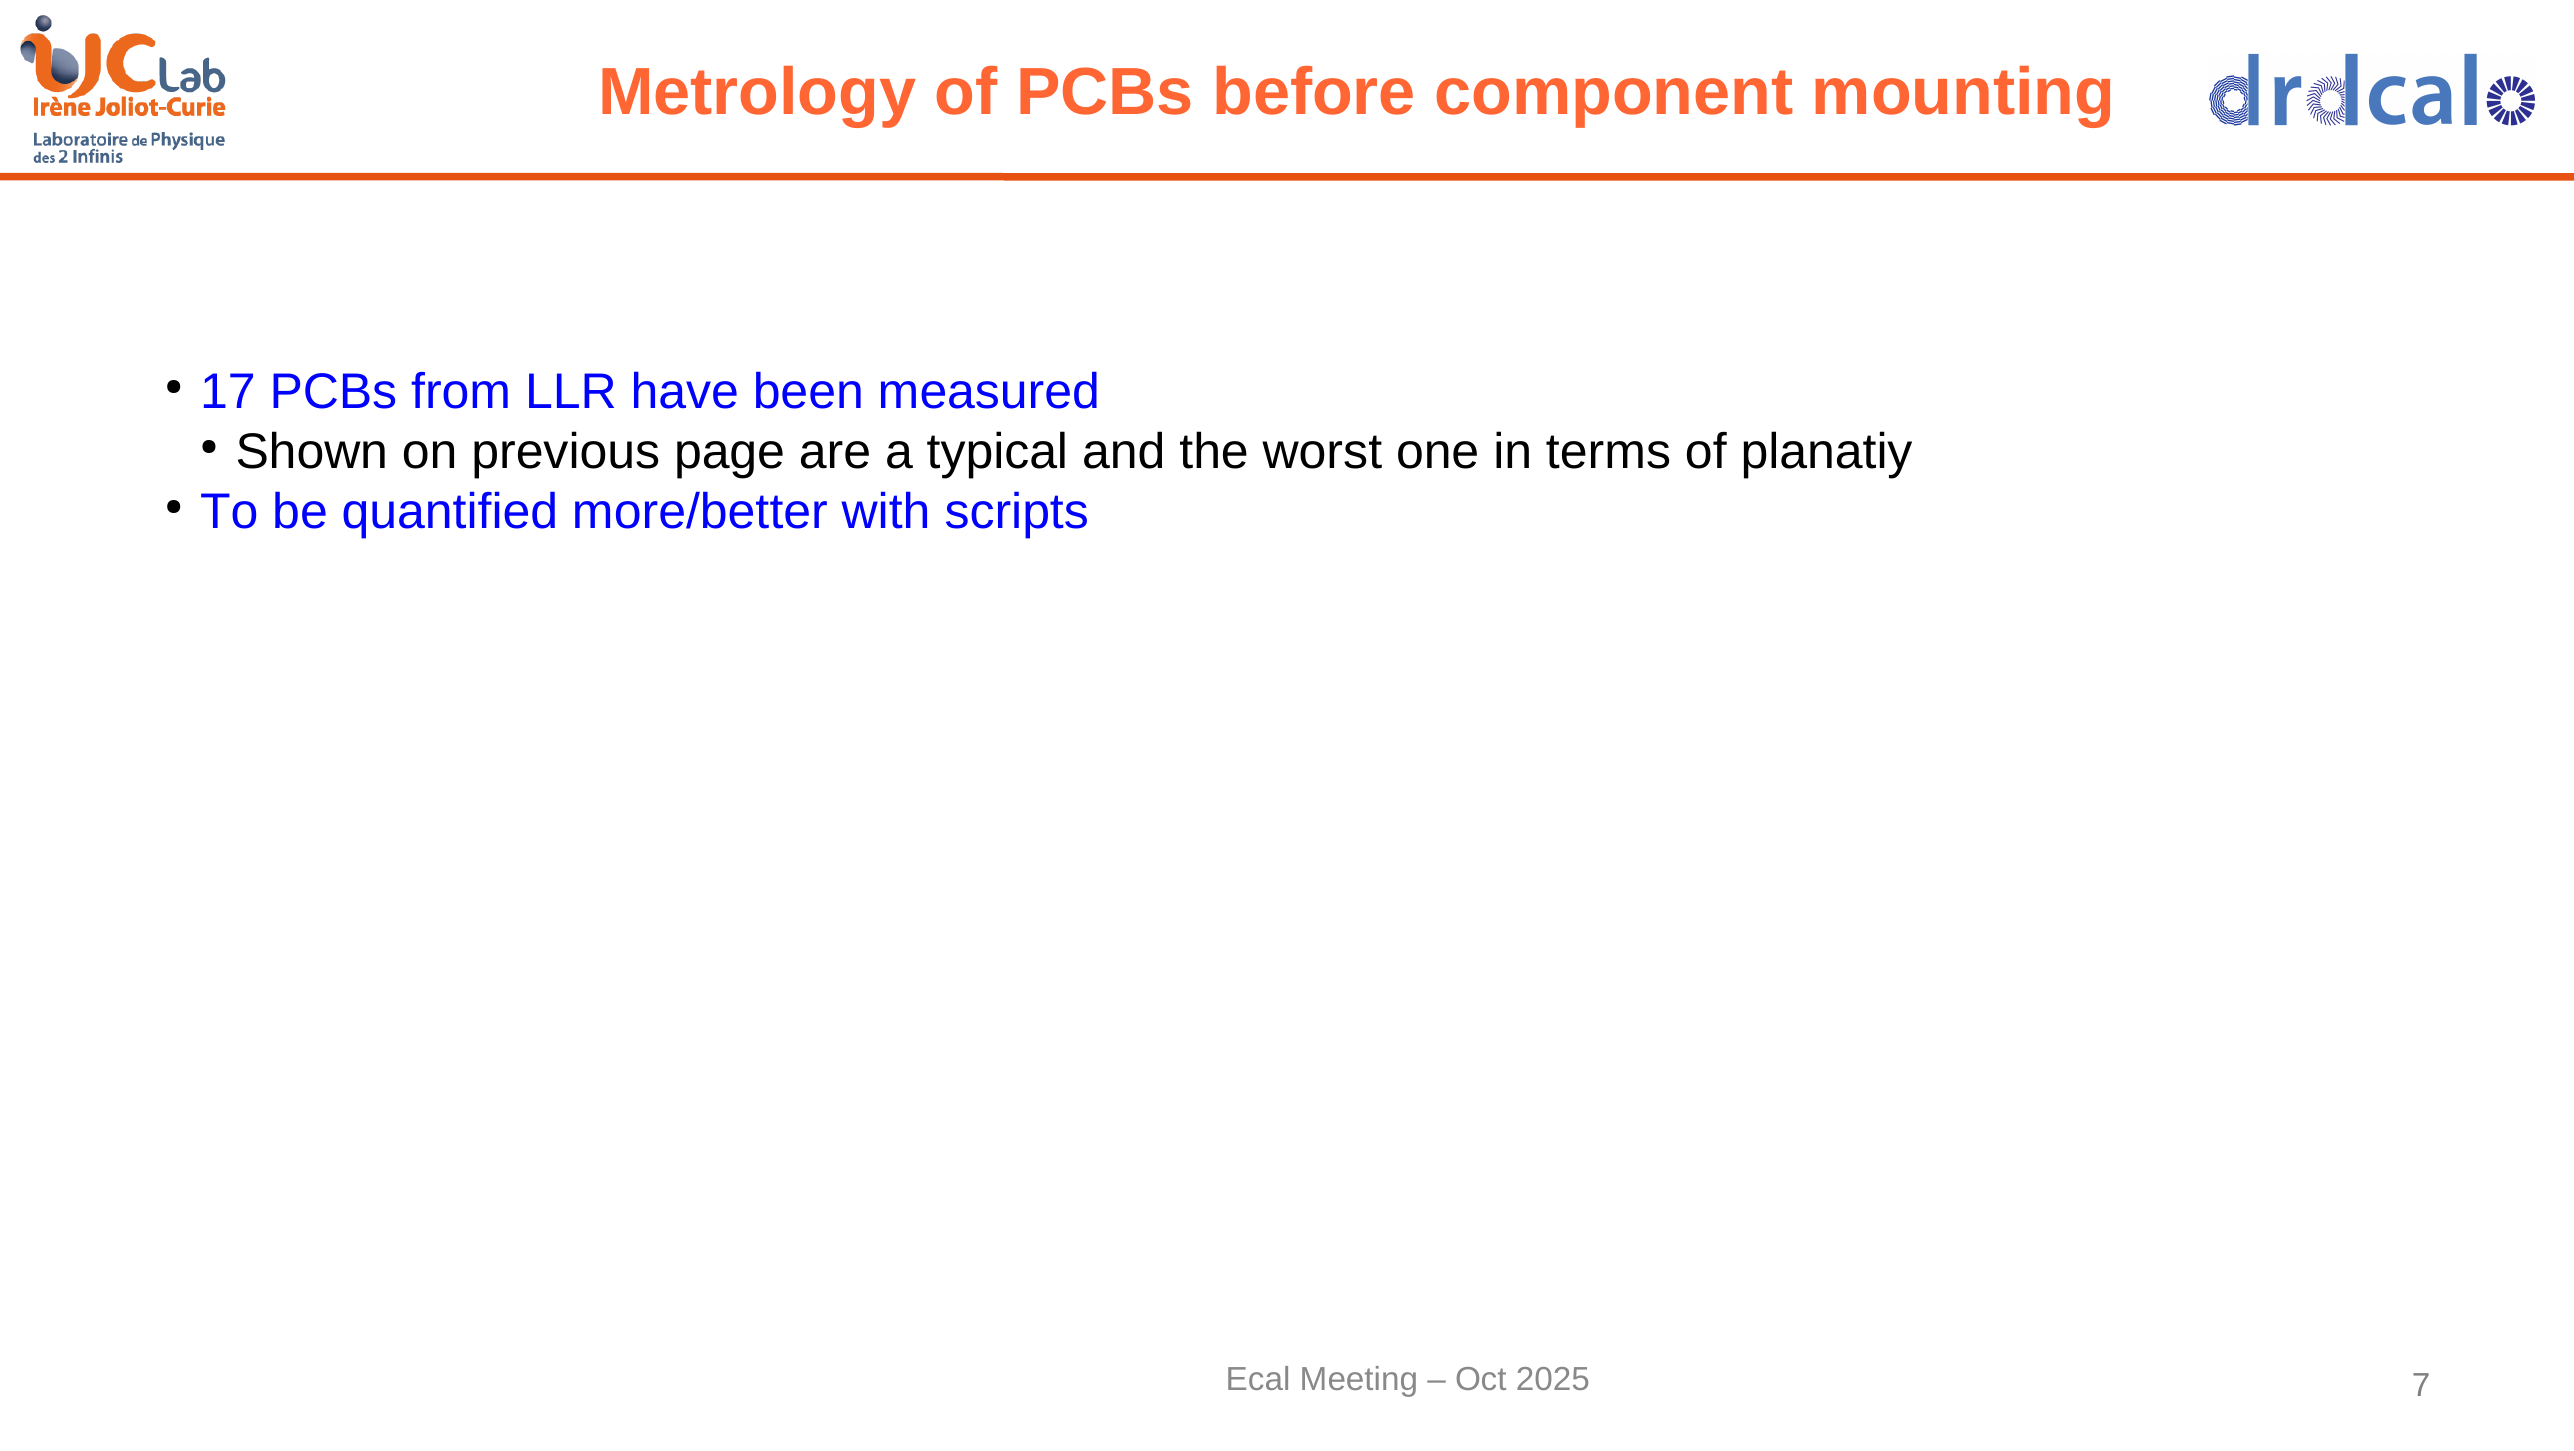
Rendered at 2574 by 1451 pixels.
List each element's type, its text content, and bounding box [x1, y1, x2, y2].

text_box 17 PCBs from LLR have been measured Shown on previous page are a typical and the worst one in terms of planatiy To be quantified more/better with scripts [150, 350, 1930, 546]
title Metrology of PCBs before component mounting [285, 31, 2431, 144]
picture [2431, 53, 2535, 126]
picture [4, 0, 241, 178]
